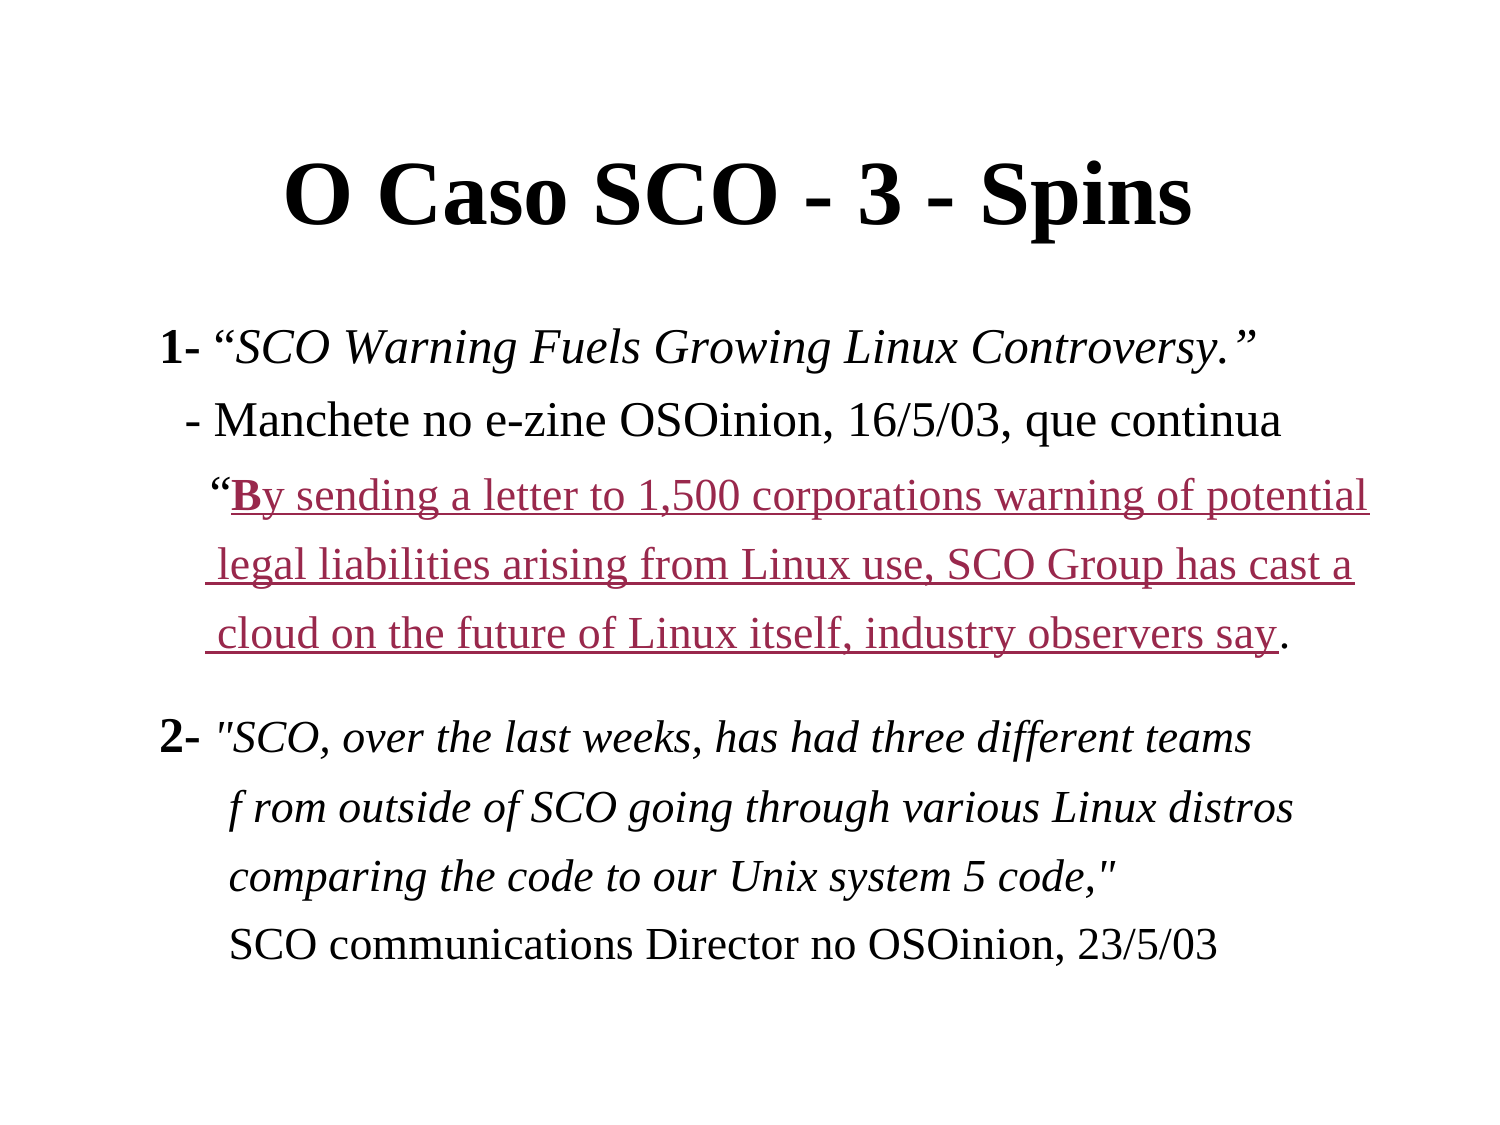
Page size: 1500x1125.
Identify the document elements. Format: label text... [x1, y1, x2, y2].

text_box 1- “SCO Warning Fuels Growing Linux Controversy.” - Manchete no e-zine OSOinion, 16/5/03, que continua “By sending a letter to 1,500 corporations warning of potential legal liabilities arising from Linux use, SCO Group has cast a cloud on the future of Linux itself, industry observers say. [159, 319, 1371, 659]
title O Caso SCO - 3 - Spins [112, 99, 1388, 288]
text_box 2- "SCO, over the last weeks, has had three different teams f rom outside of SCO going through various Linux distros comparing the code to our Unix system 5 code," SCO communications Director no OSOinion, 23/5/03 [159, 708, 1308, 970]
